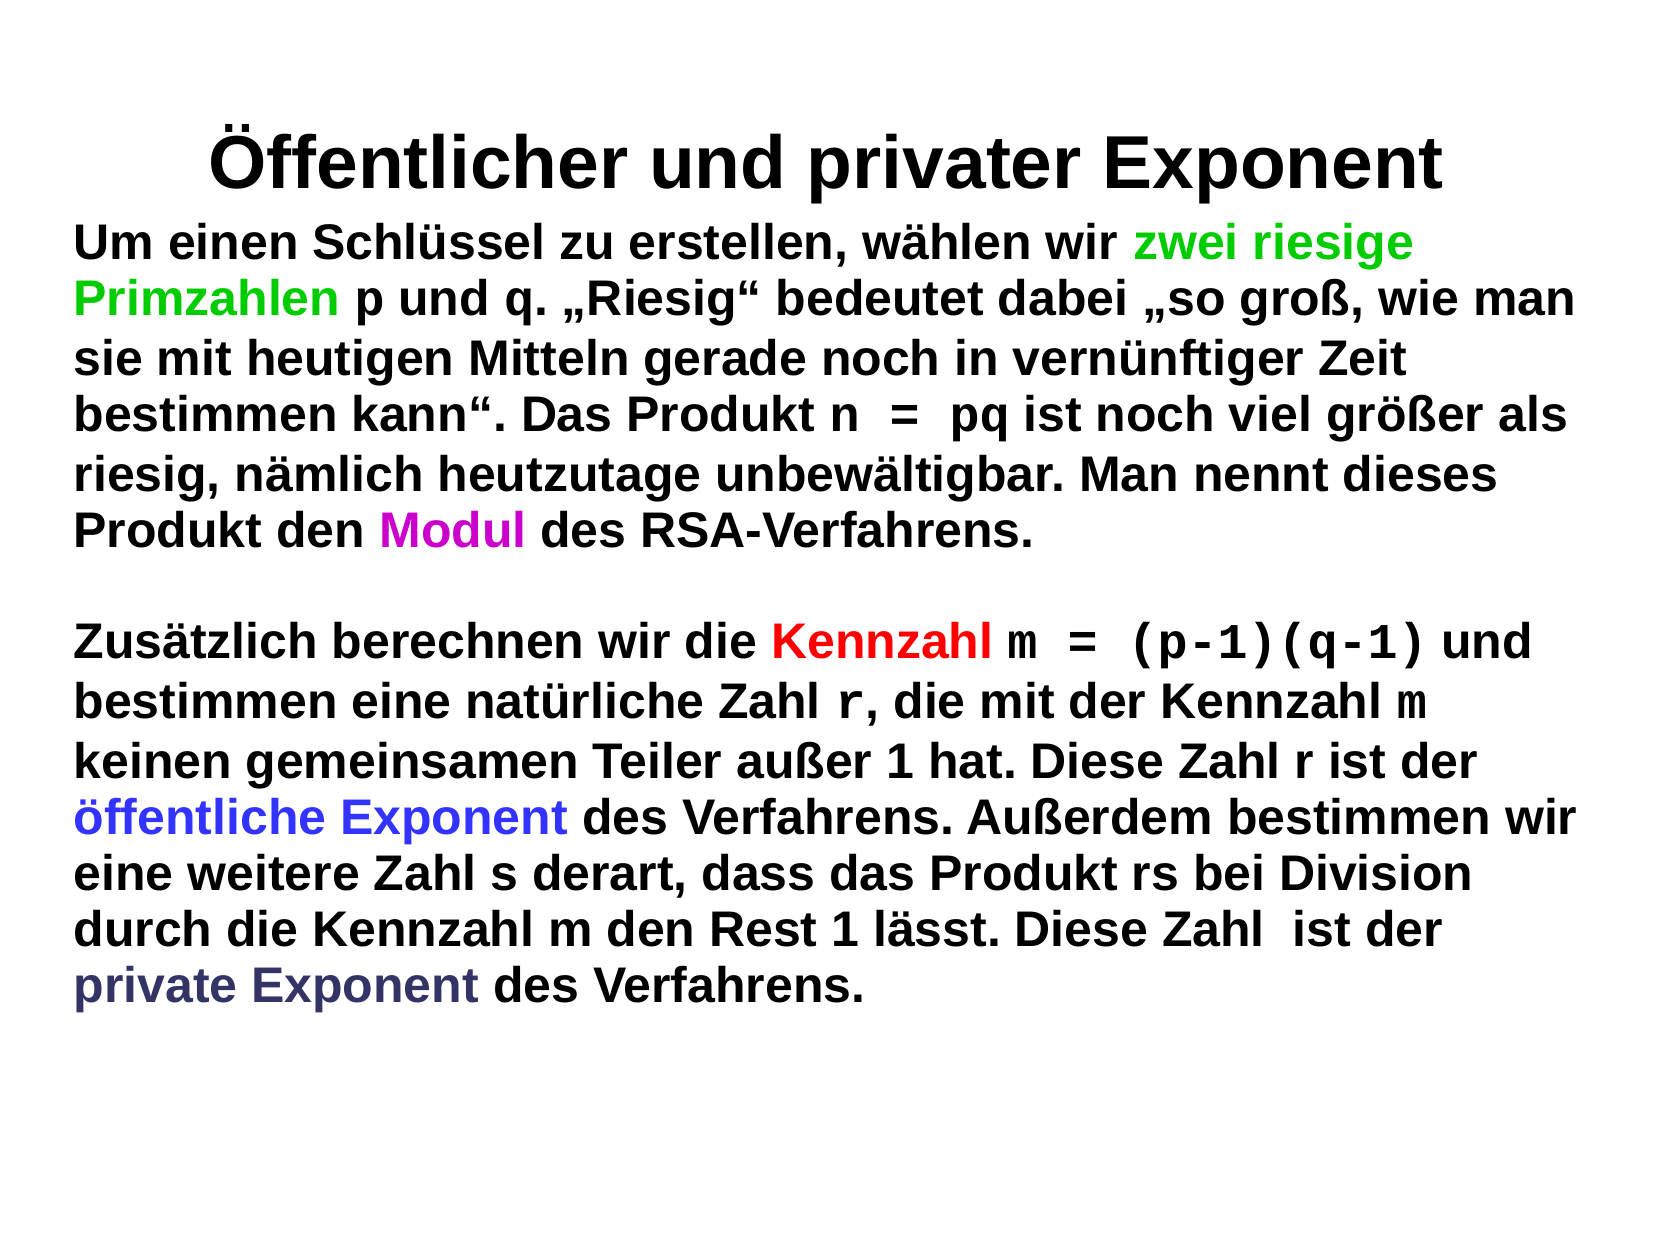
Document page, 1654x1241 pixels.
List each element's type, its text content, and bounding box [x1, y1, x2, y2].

text_box Um einen Schlüssel zu erstellen, wählen wir zwei riesige Primzahlen p und q. „Riesig“ bedeutet dabei „so groß, wie man sie mit heutigen Mitteln gerade noch in vernünftiger Zeit bestimmen kann“. Das Produkt n = pq ist noch viel größer als riesig, nämlich heutzutage unbewältigbar. Man nennt dieses Produkt den Modul des RSA-Verfahrens. Zusätzlich berechnen wir die Kennzahl m = (p-1)(q-1) und bestimmen eine natürliche Zahl r, die mit der Kennzahl m keinen gemeinsamen Teiler außer 1 hat. Diese Zahl r ist der öffentliche Exponent des Verfahrens. Außerdem bestimmen wir eine weitere Zahl s derart, dass das Produkt rs bei Division durch die Kennzahl m den Rest 1 lässt. Diese Zahl ist der private Exponent des Verfahrens. [59, 206, 1595, 1020]
title Öffentlicher und privater Exponent [88, 88, 1565, 206]
